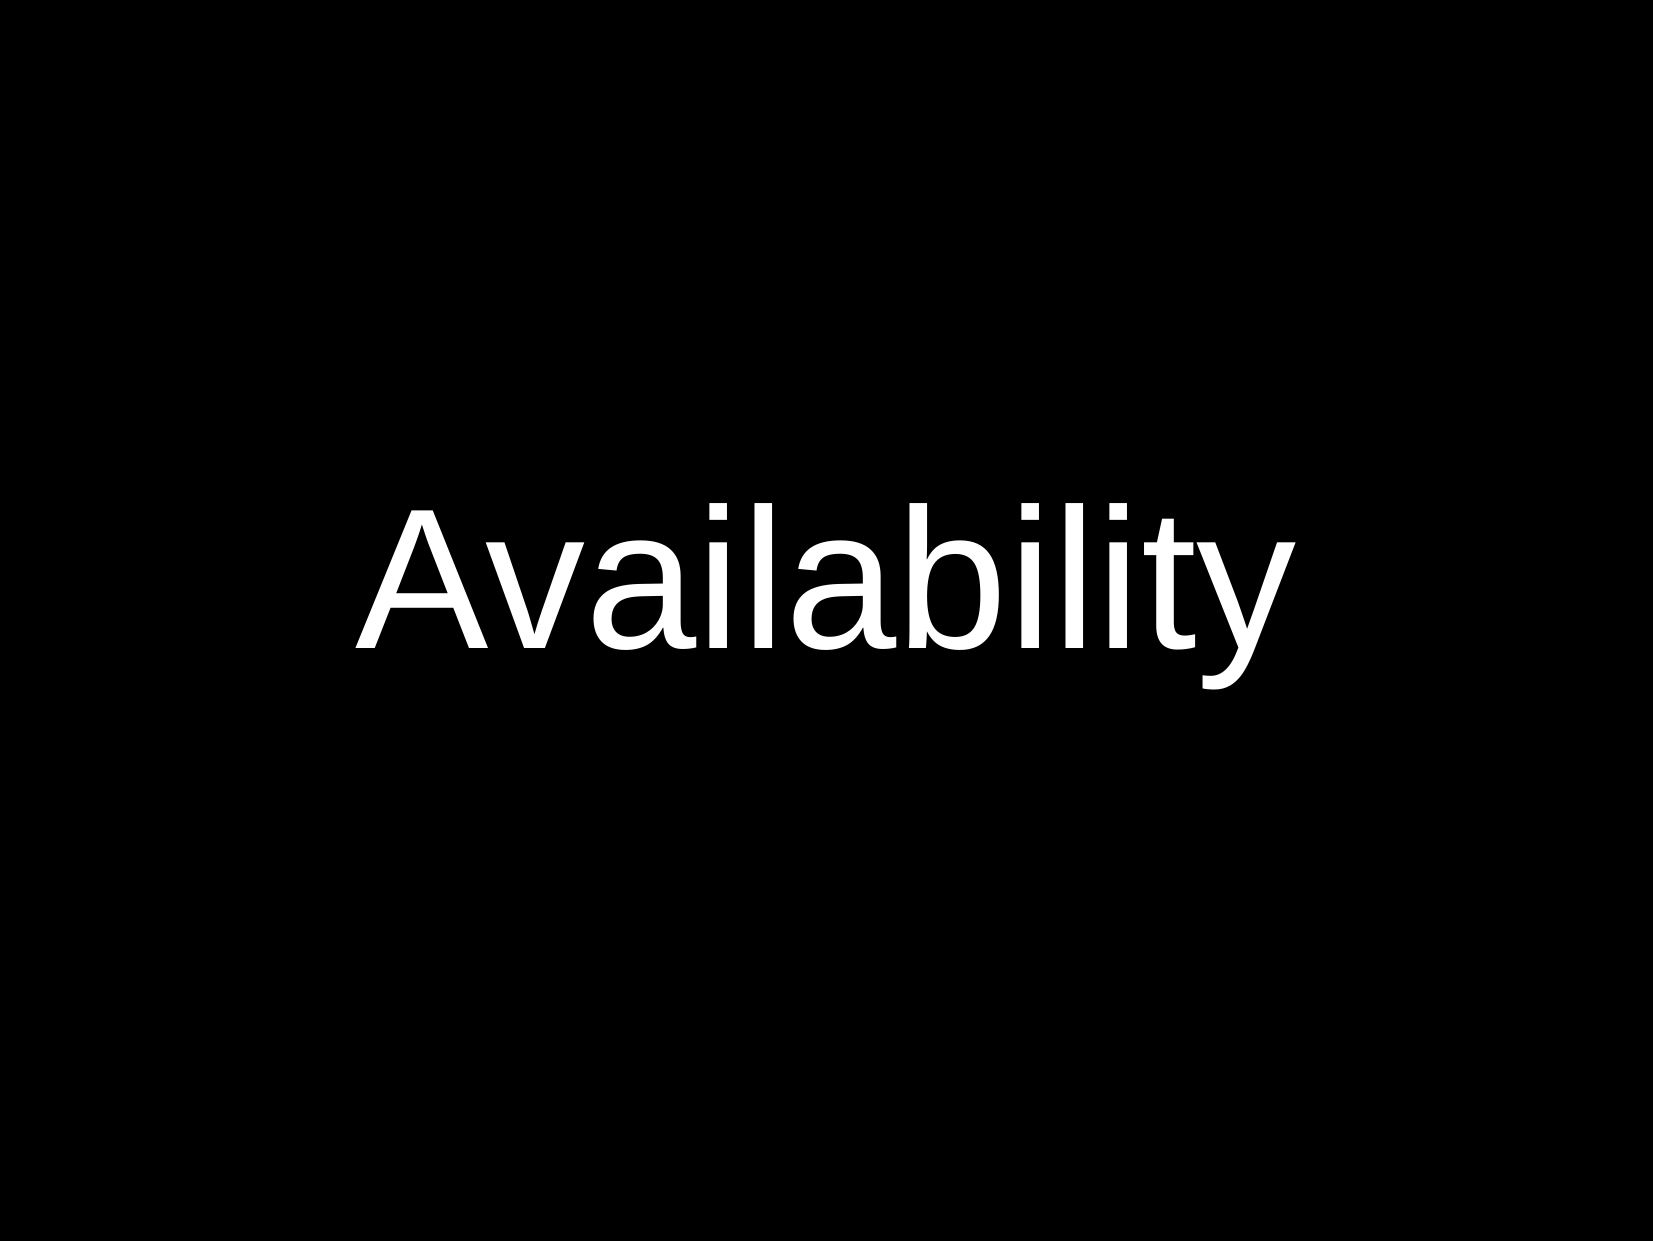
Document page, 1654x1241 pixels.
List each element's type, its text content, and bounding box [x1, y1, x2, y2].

subtitle Availability [82, 56, 1571, 1102]
